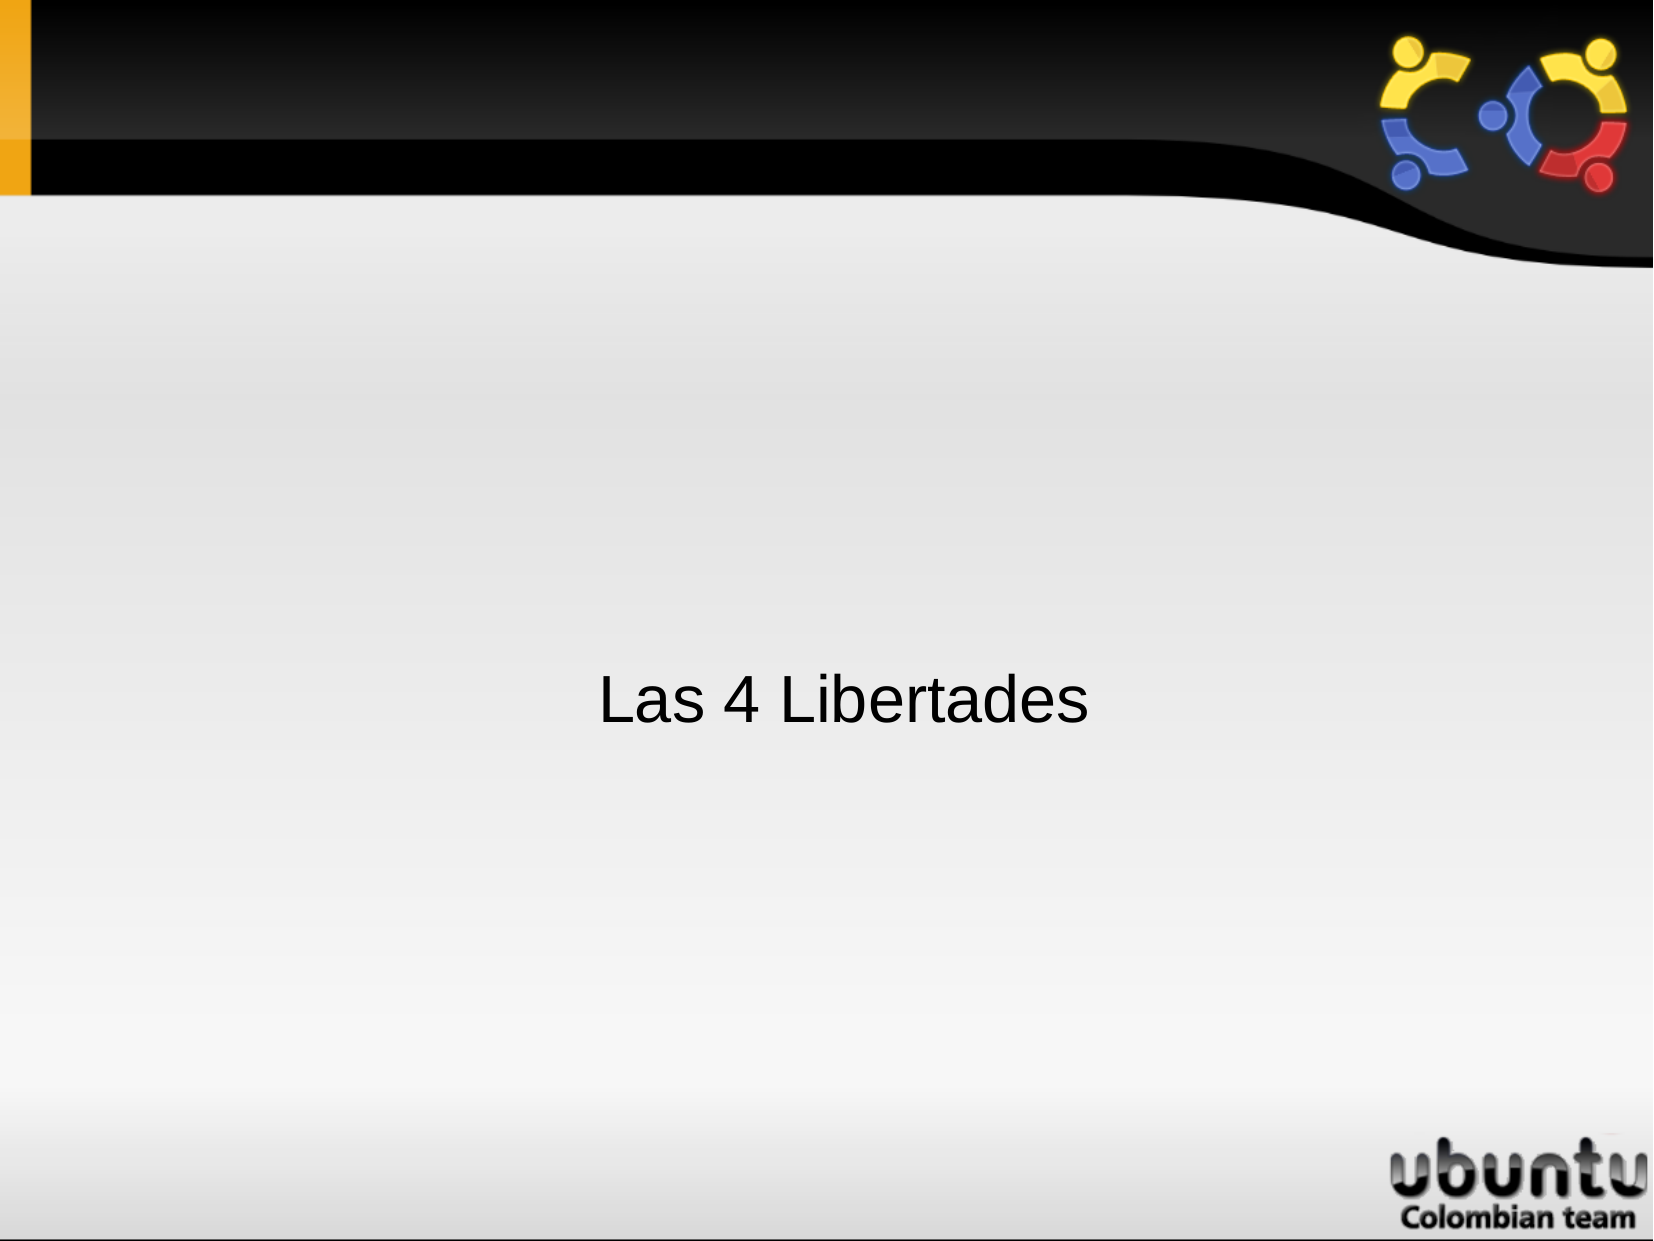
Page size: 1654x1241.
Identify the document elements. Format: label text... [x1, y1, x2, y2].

subtitle Las 4 Libertades [82, 297, 1571, 1102]
picture [0, 0, 1653, 1241]
